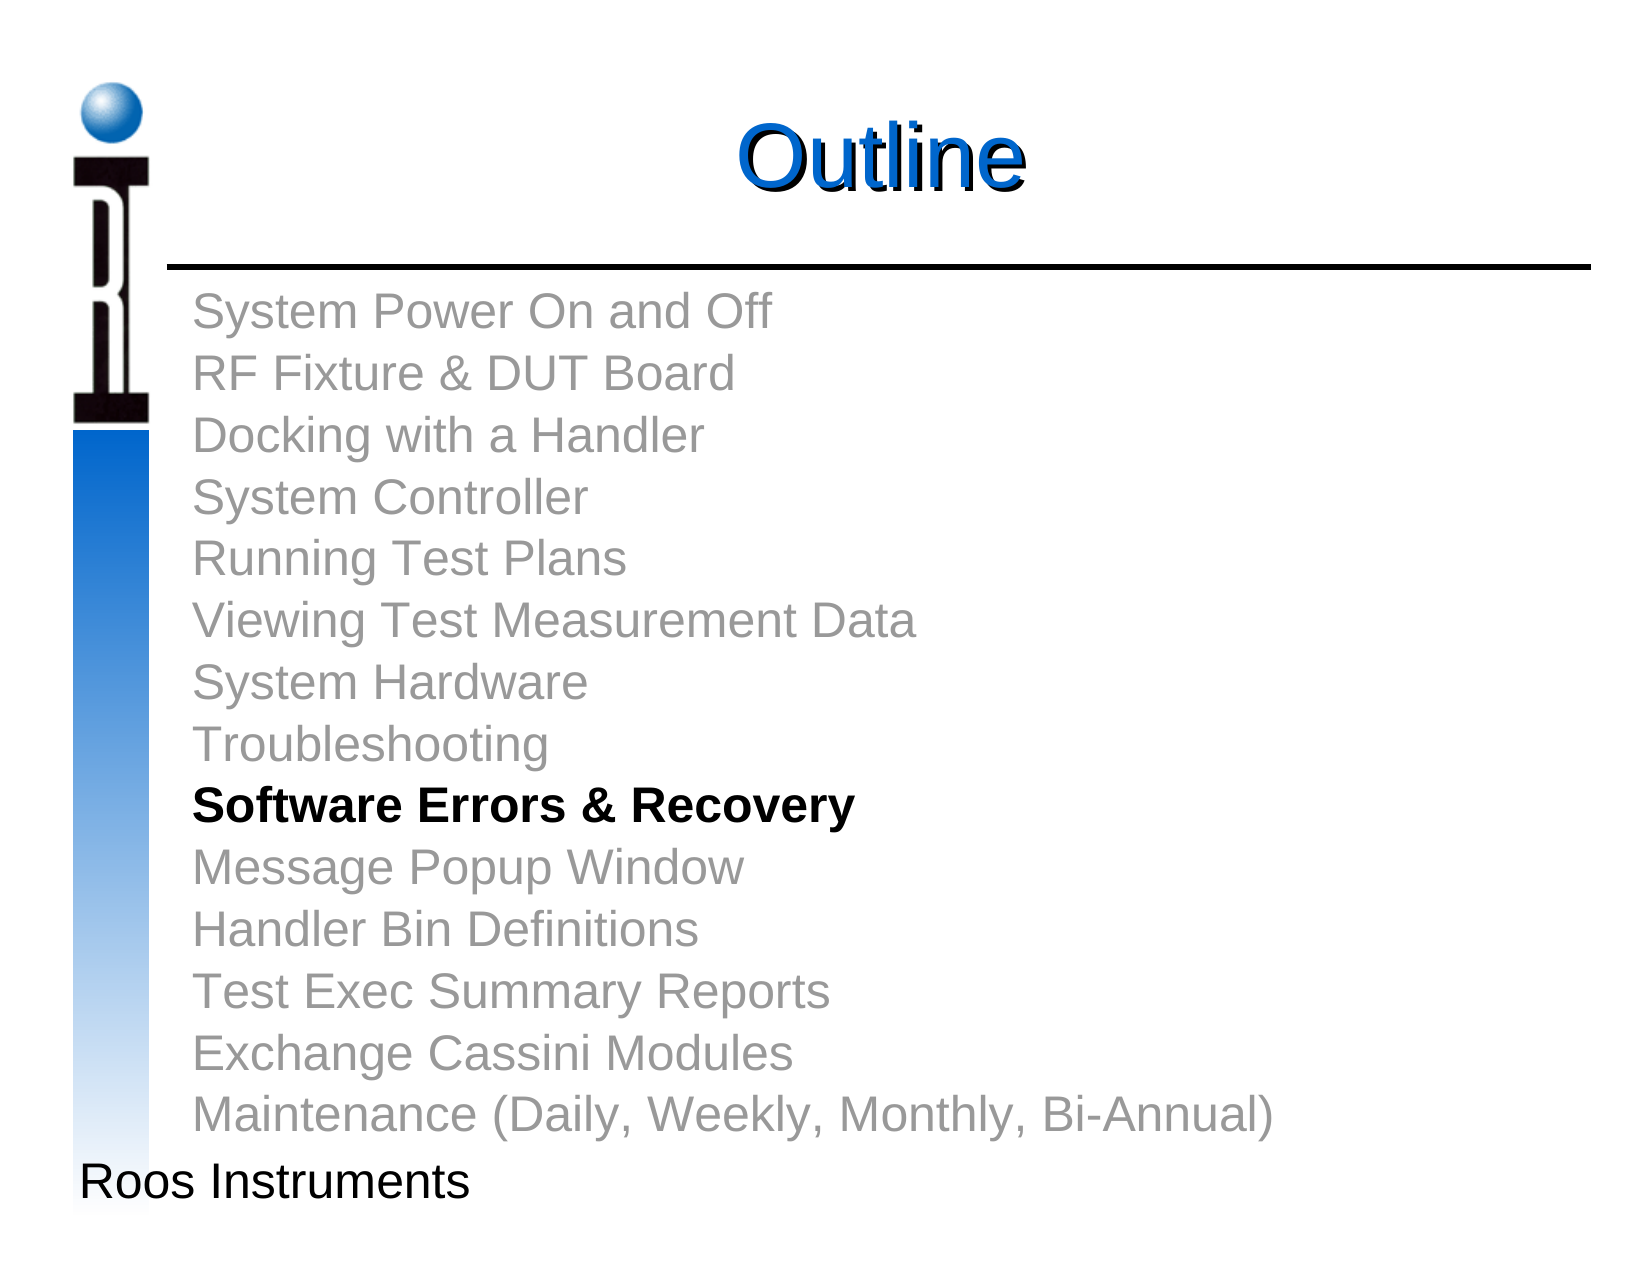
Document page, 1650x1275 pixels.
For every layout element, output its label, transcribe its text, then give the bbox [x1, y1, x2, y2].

picture [69, 78, 154, 430]
list System Power On and Off RF Fixture & DUT Board Docking with a Handler System Controller Running Test Plans Viewing Test Measurement Data System Hardware Troubleshooting Software Errors & Recovery Message Popup Window Handler Bin Definitions Test Exec Summary Reports Exchange Cassini Modules Maintenance (Daily, Weekly, Monthly, Bi-Annual) [174, 283, 1591, 1143]
title Outline [171, 66, 1591, 245]
